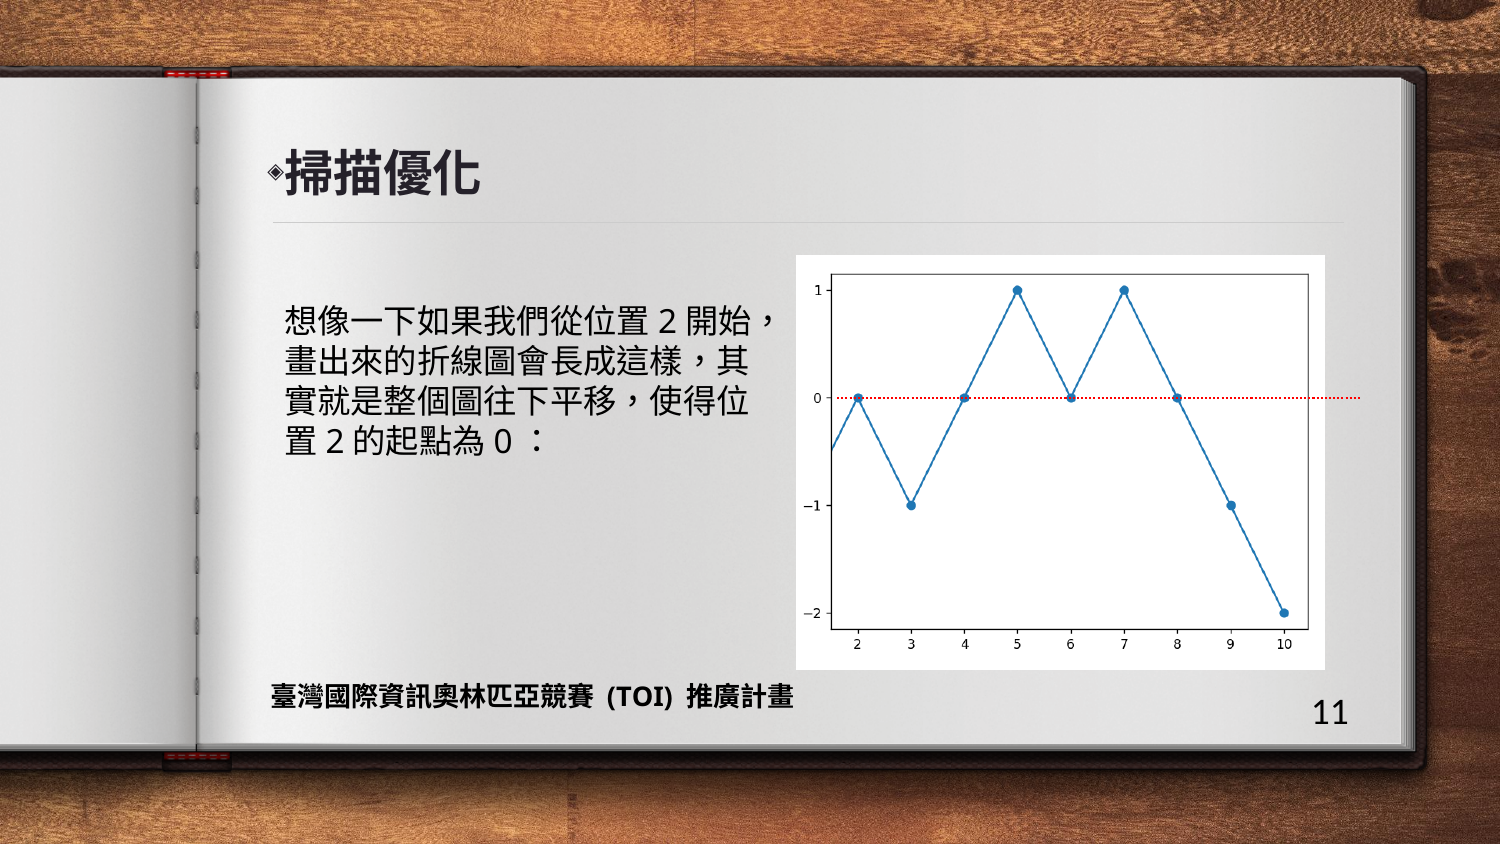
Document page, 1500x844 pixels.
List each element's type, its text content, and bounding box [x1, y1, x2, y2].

text_box 想像一下如果我們從位置2開始，畫出來的折線圖會長成這樣，其實就是整個圖往下平移，使得位置2的起點為0： [269, 293, 796, 470]
text_box [1295, 672, 1386, 737]
list 掃描優化 [252, 126, 1194, 216]
picture [796, 255, 1325, 670]
